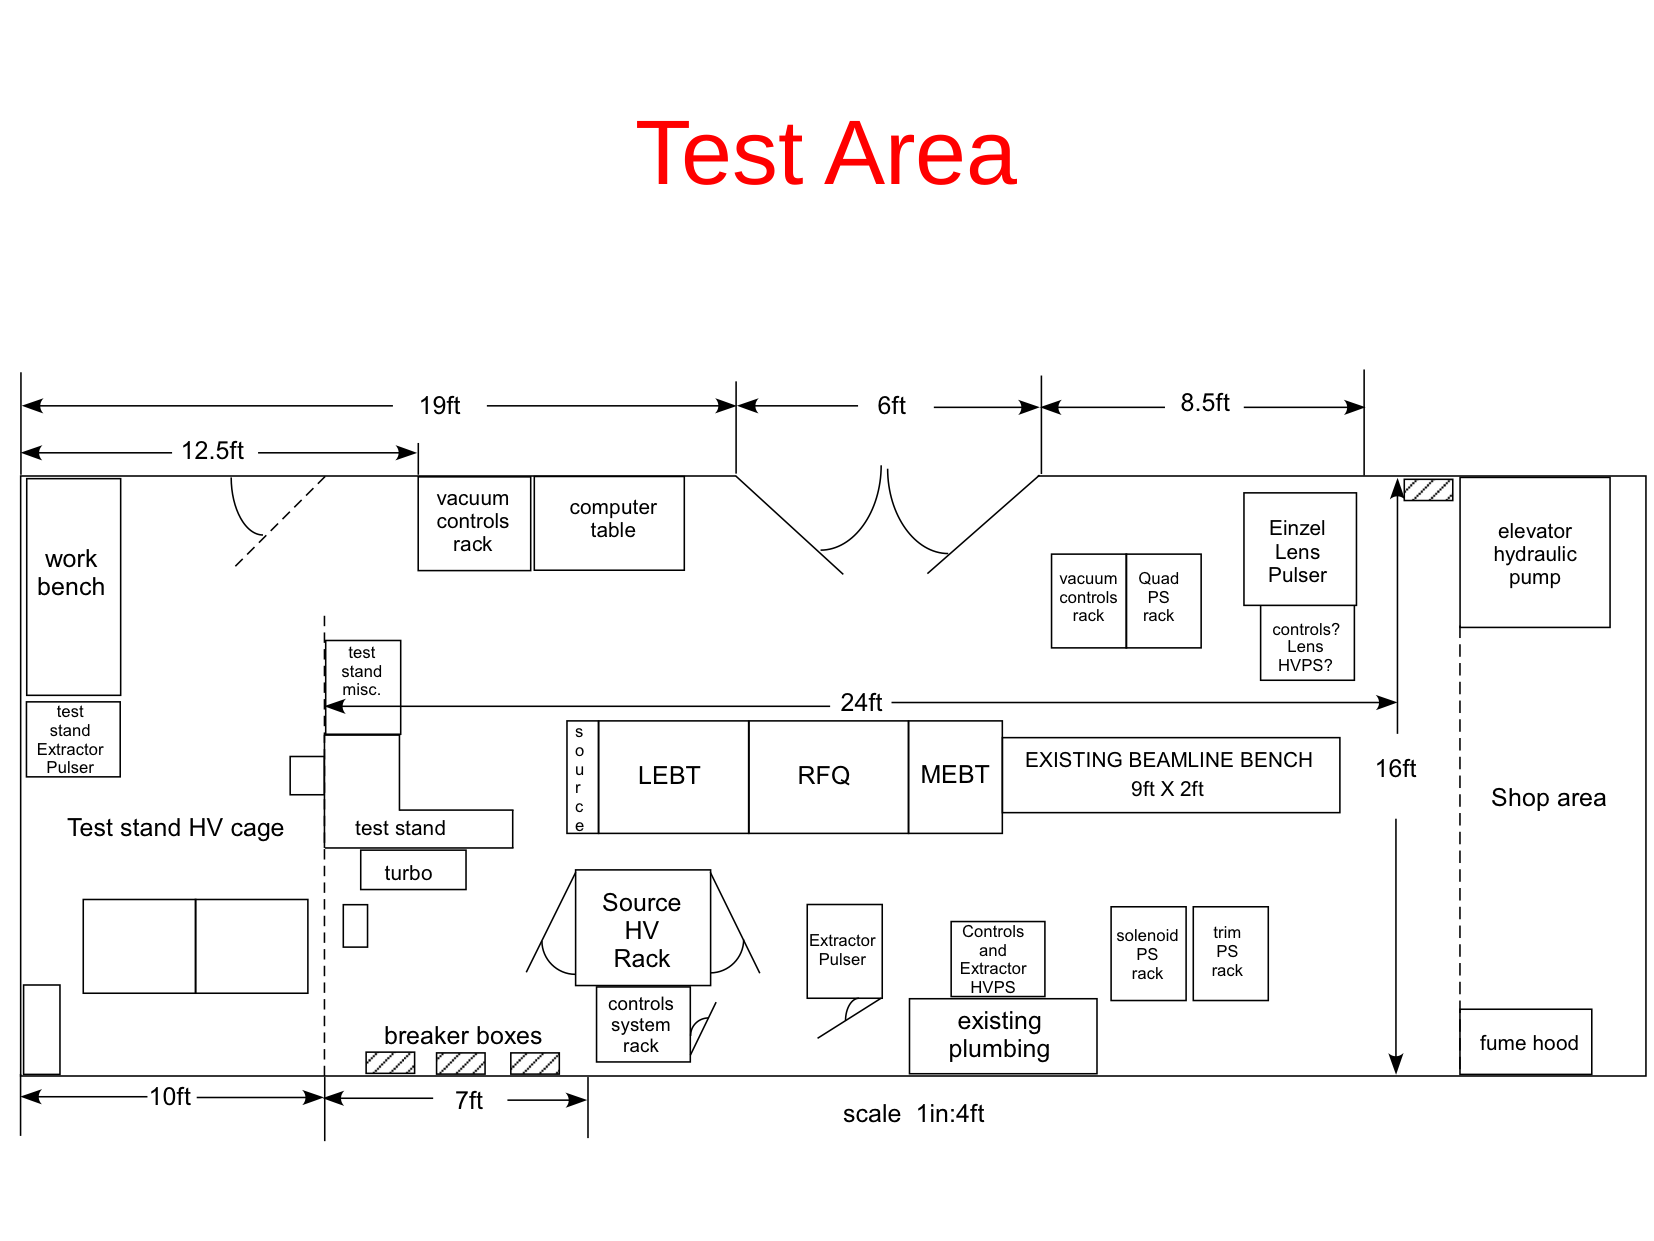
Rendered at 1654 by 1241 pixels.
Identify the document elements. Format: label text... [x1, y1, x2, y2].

picture [9, 304, 1654, 1187]
title Test Area [82, 49, 1571, 257]
